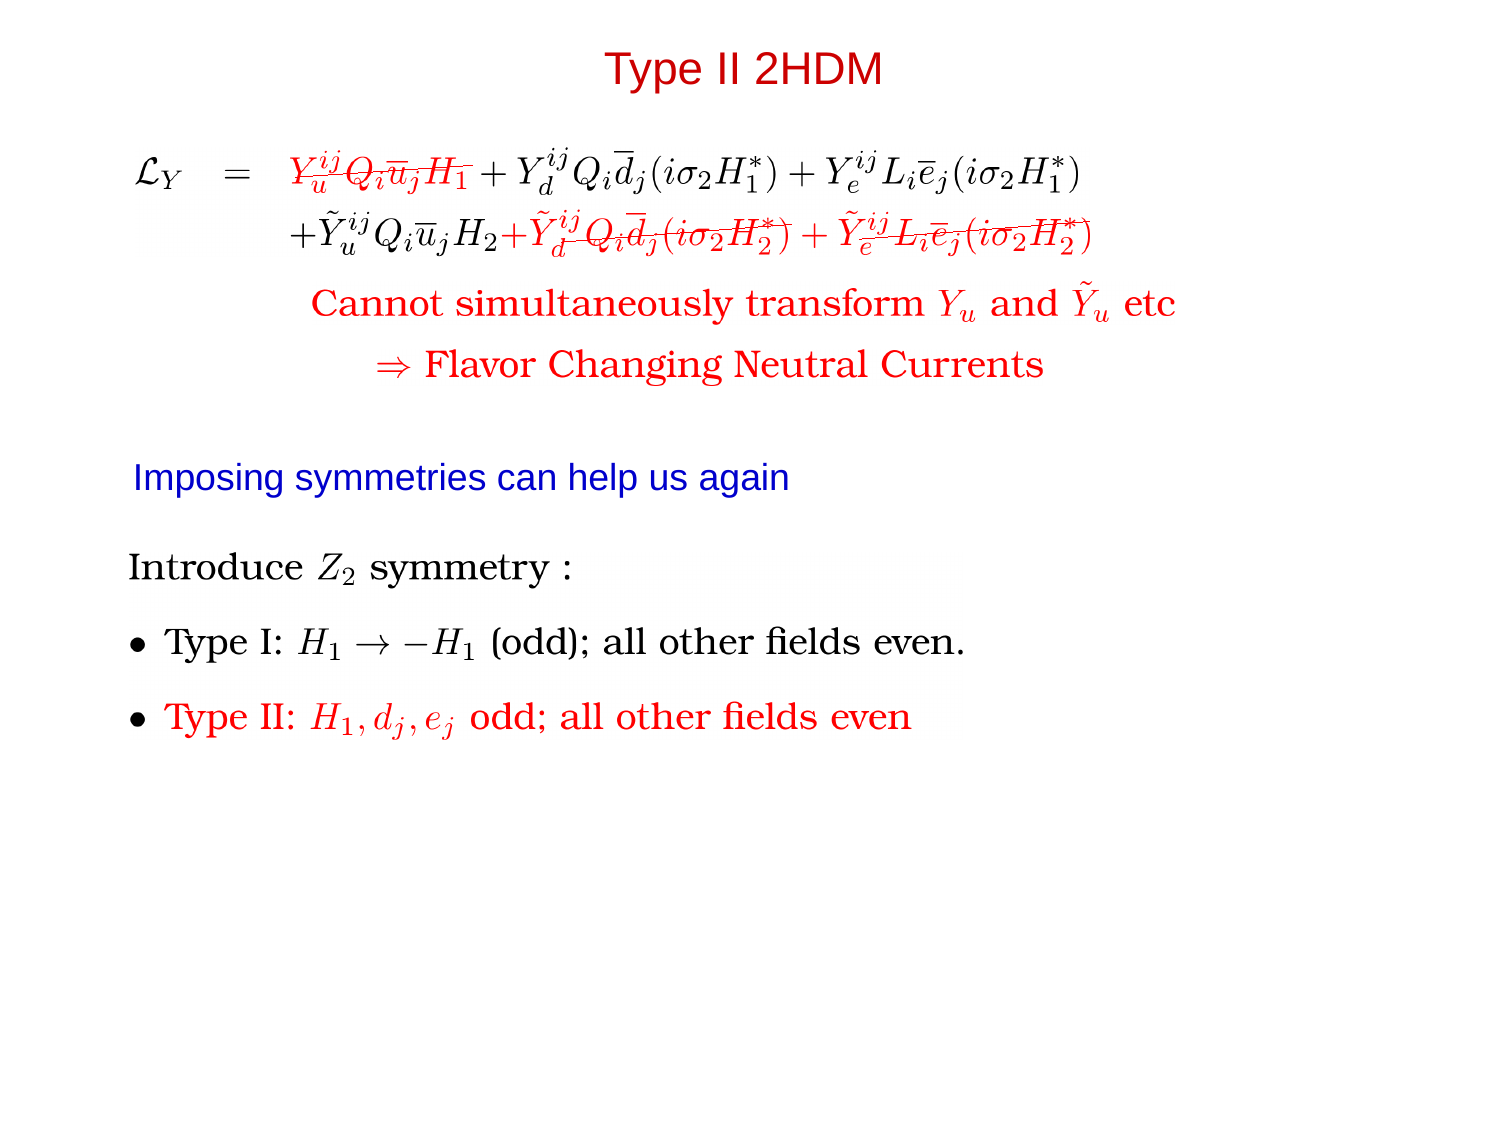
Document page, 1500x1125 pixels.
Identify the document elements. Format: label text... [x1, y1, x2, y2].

text_box Type II 2HDM [23, 35, 1477, 116]
picture [312, 281, 1175, 325]
picture [377, 349, 1043, 386]
text_box Imposing symmetries can help us again [118, 448, 1087, 548]
picture [135, 147, 1090, 257]
picture [129, 552, 963, 740]
